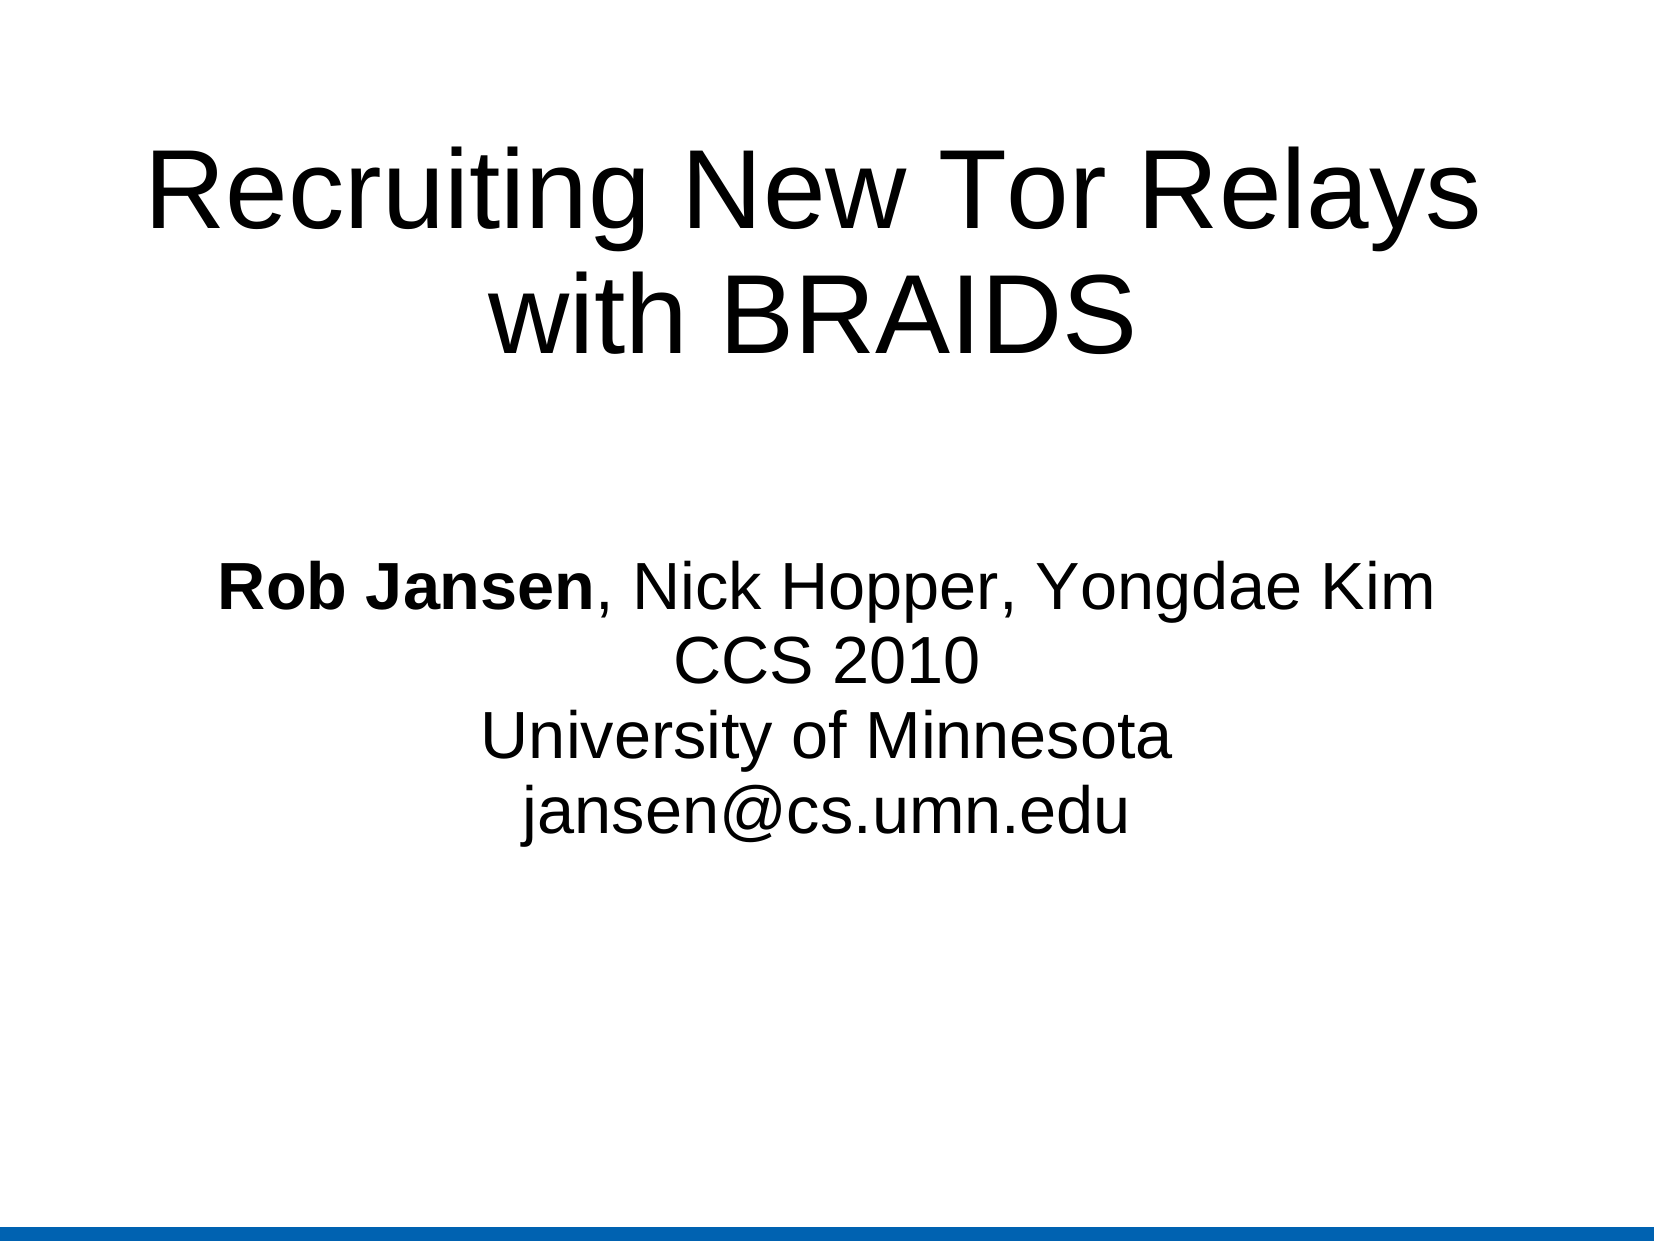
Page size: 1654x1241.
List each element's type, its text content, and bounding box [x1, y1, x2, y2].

subtitle Rob Jansen, Nick Hopper, Yongdae Kim CCS 2010 University of Minnesota jansen@cs.umn.edu [121, 344, 1533, 1127]
title Recruiting New Tor Relays with BRAIDS [37, 112, 1590, 392]
